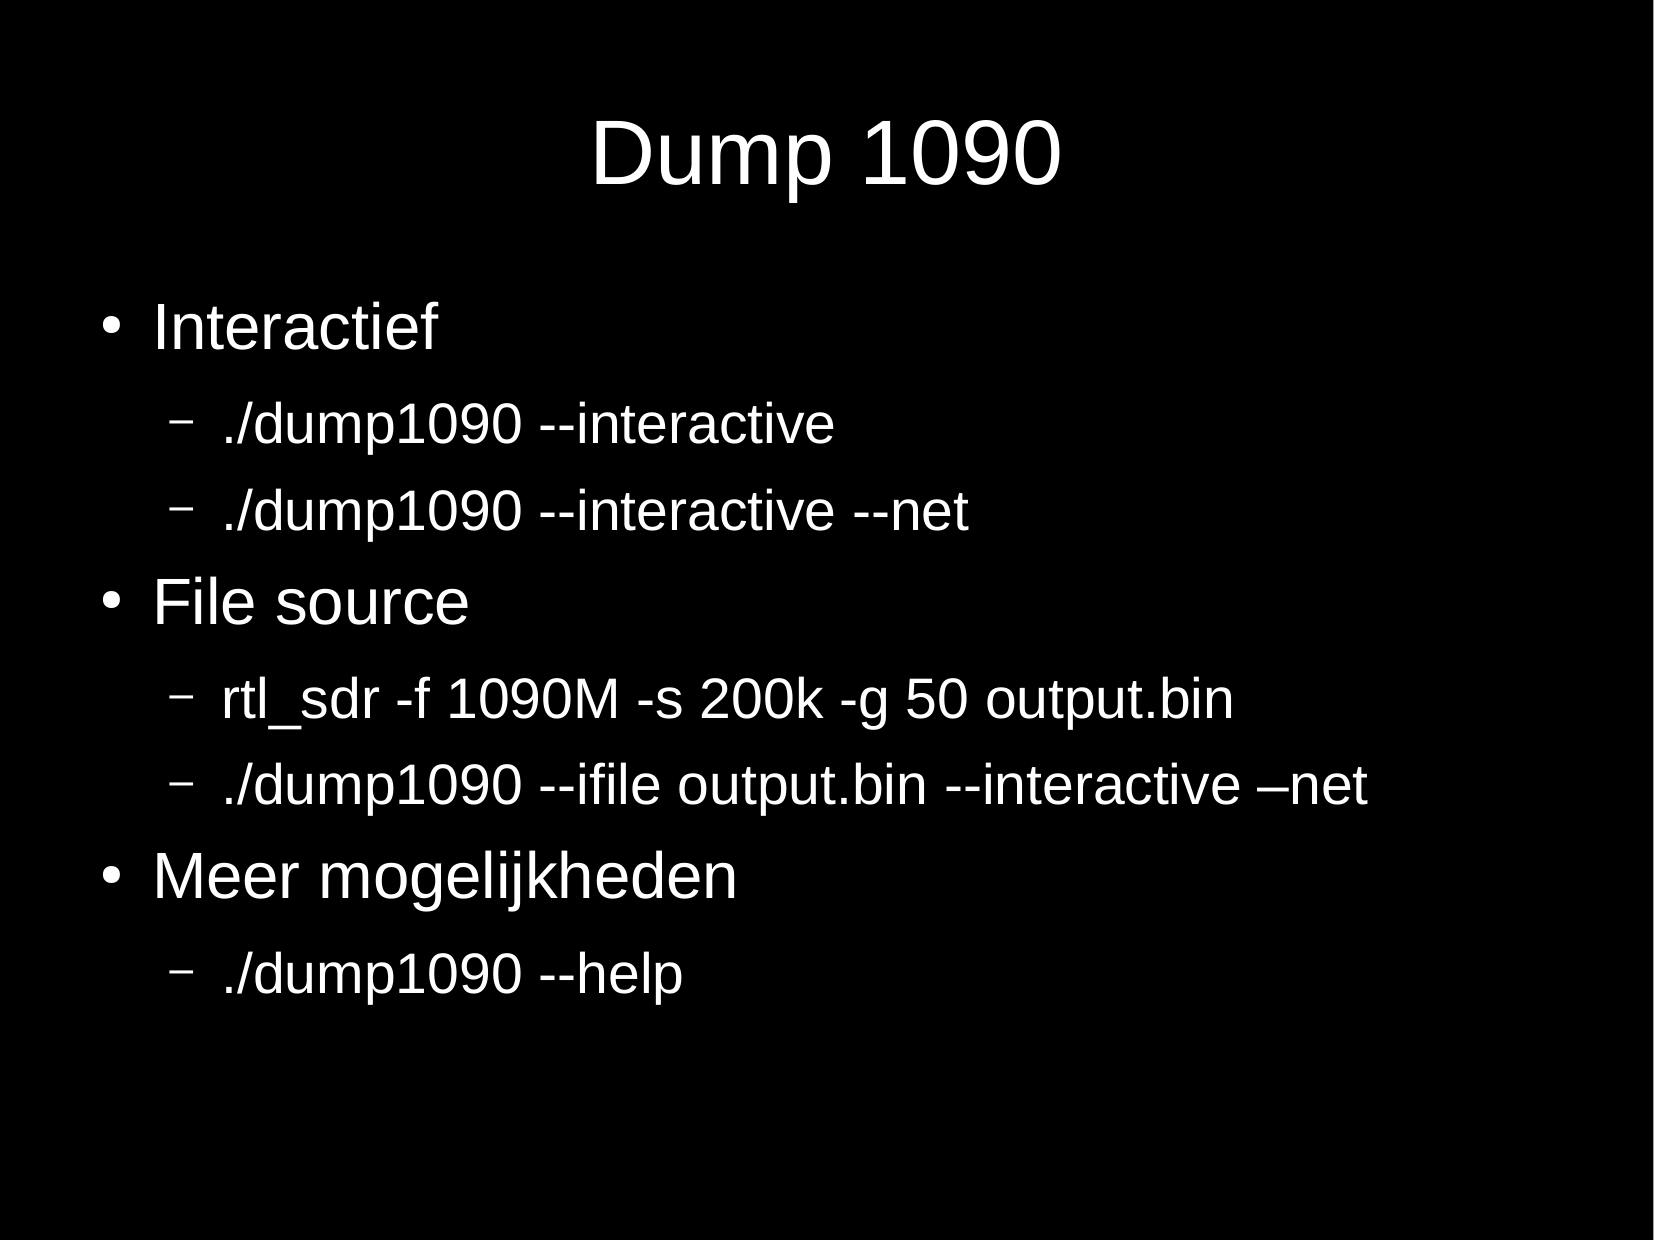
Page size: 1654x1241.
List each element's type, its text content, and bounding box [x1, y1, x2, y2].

title Dump 1090 [82, 49, 1571, 257]
list Interactief ./dump1090 --interactive ./dump1090 --interactive --net File source rtl_sdr -f 1090M -s 200k -g 50 output.bin ./dump1090 --ifile output.bin --interactive –net Meer mogelijkheden ./dump1090 --help [82, 290, 1571, 1010]
